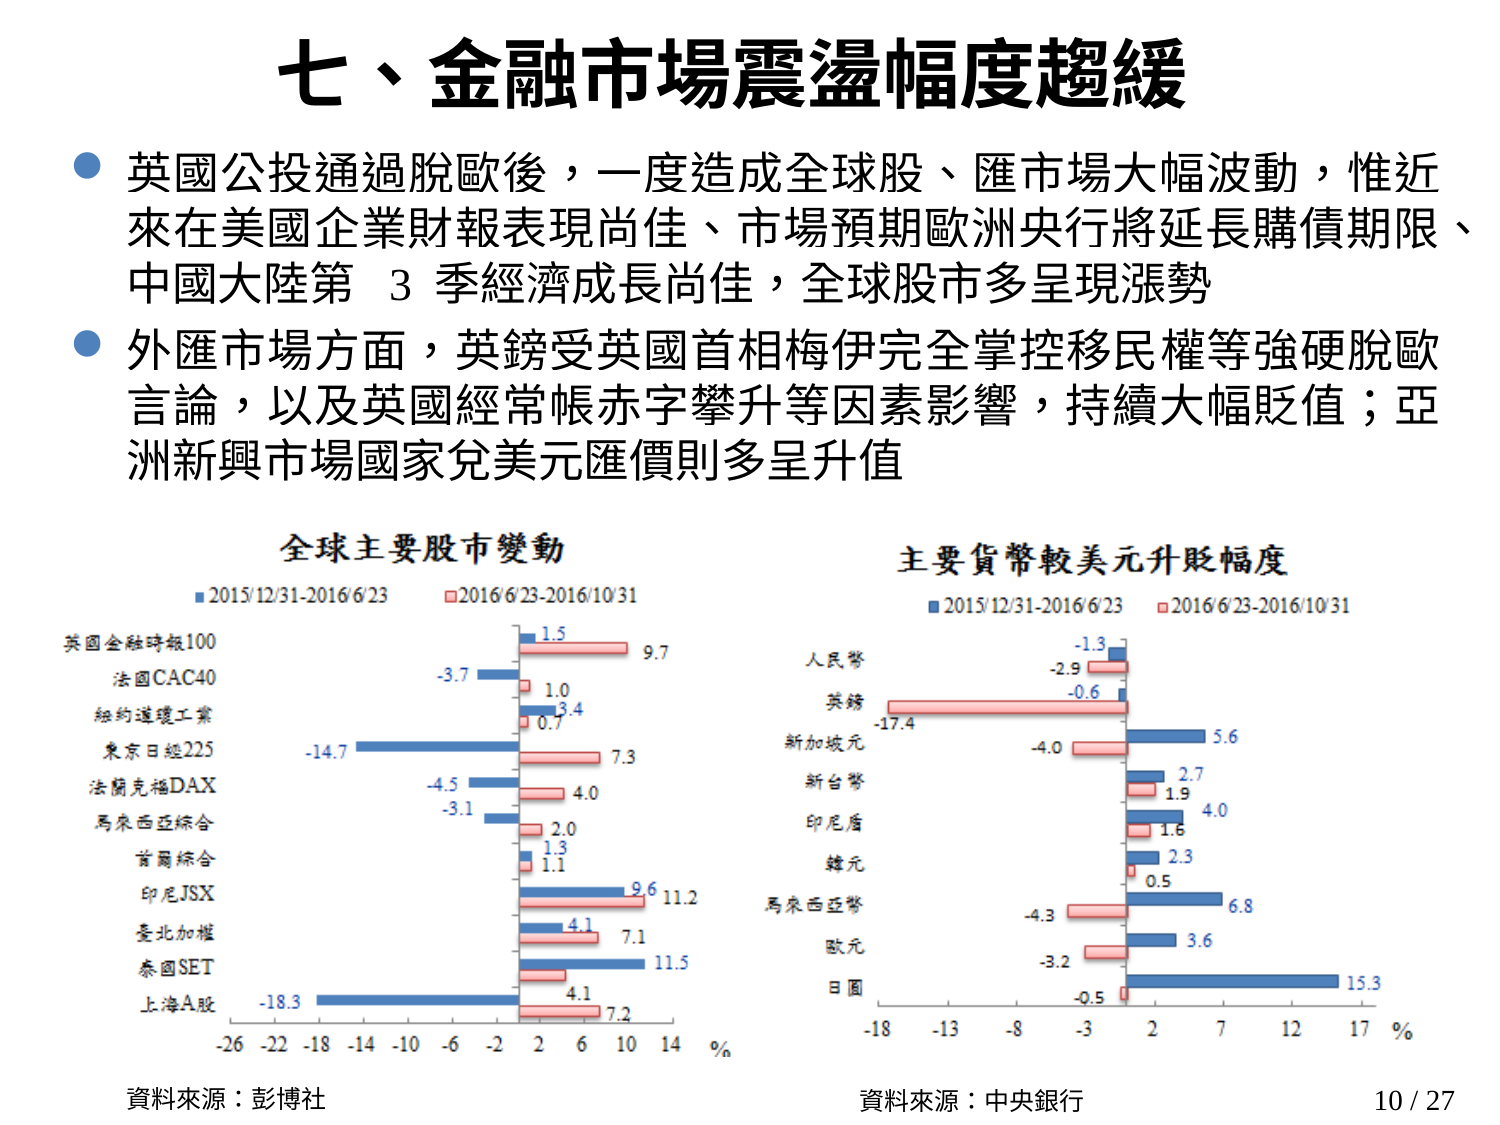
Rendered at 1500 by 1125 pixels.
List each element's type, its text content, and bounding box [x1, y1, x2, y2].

text_box 七、金融市場震盪幅度趨緩 [0, 19, 1482, 126]
picture [47, 507, 1435, 1057]
text_box 資料來源：彭博社 [112, 1076, 509, 1122]
subtitle 英國公投通過脫歐後，一度造成全球股、匯市場大幅波動，惟近來在美國企業財報表現尚佳、市場預期歐洲央行將延長購債期限、中國大陸第 3 季經濟成長尚佳，全球股市多呈現漲勢 外匯市場方面，英鎊受英國首相梅伊完全掌控移民權等強硬脫歐言論，以及英國經常帳赤字攀升等因素影響，持續大幅貶值；亞洲新興市場國家兌美元匯價則多呈升值 [55, 137, 1456, 515]
text_box 資料來源：中央銀行 [844, 1077, 1242, 1123]
